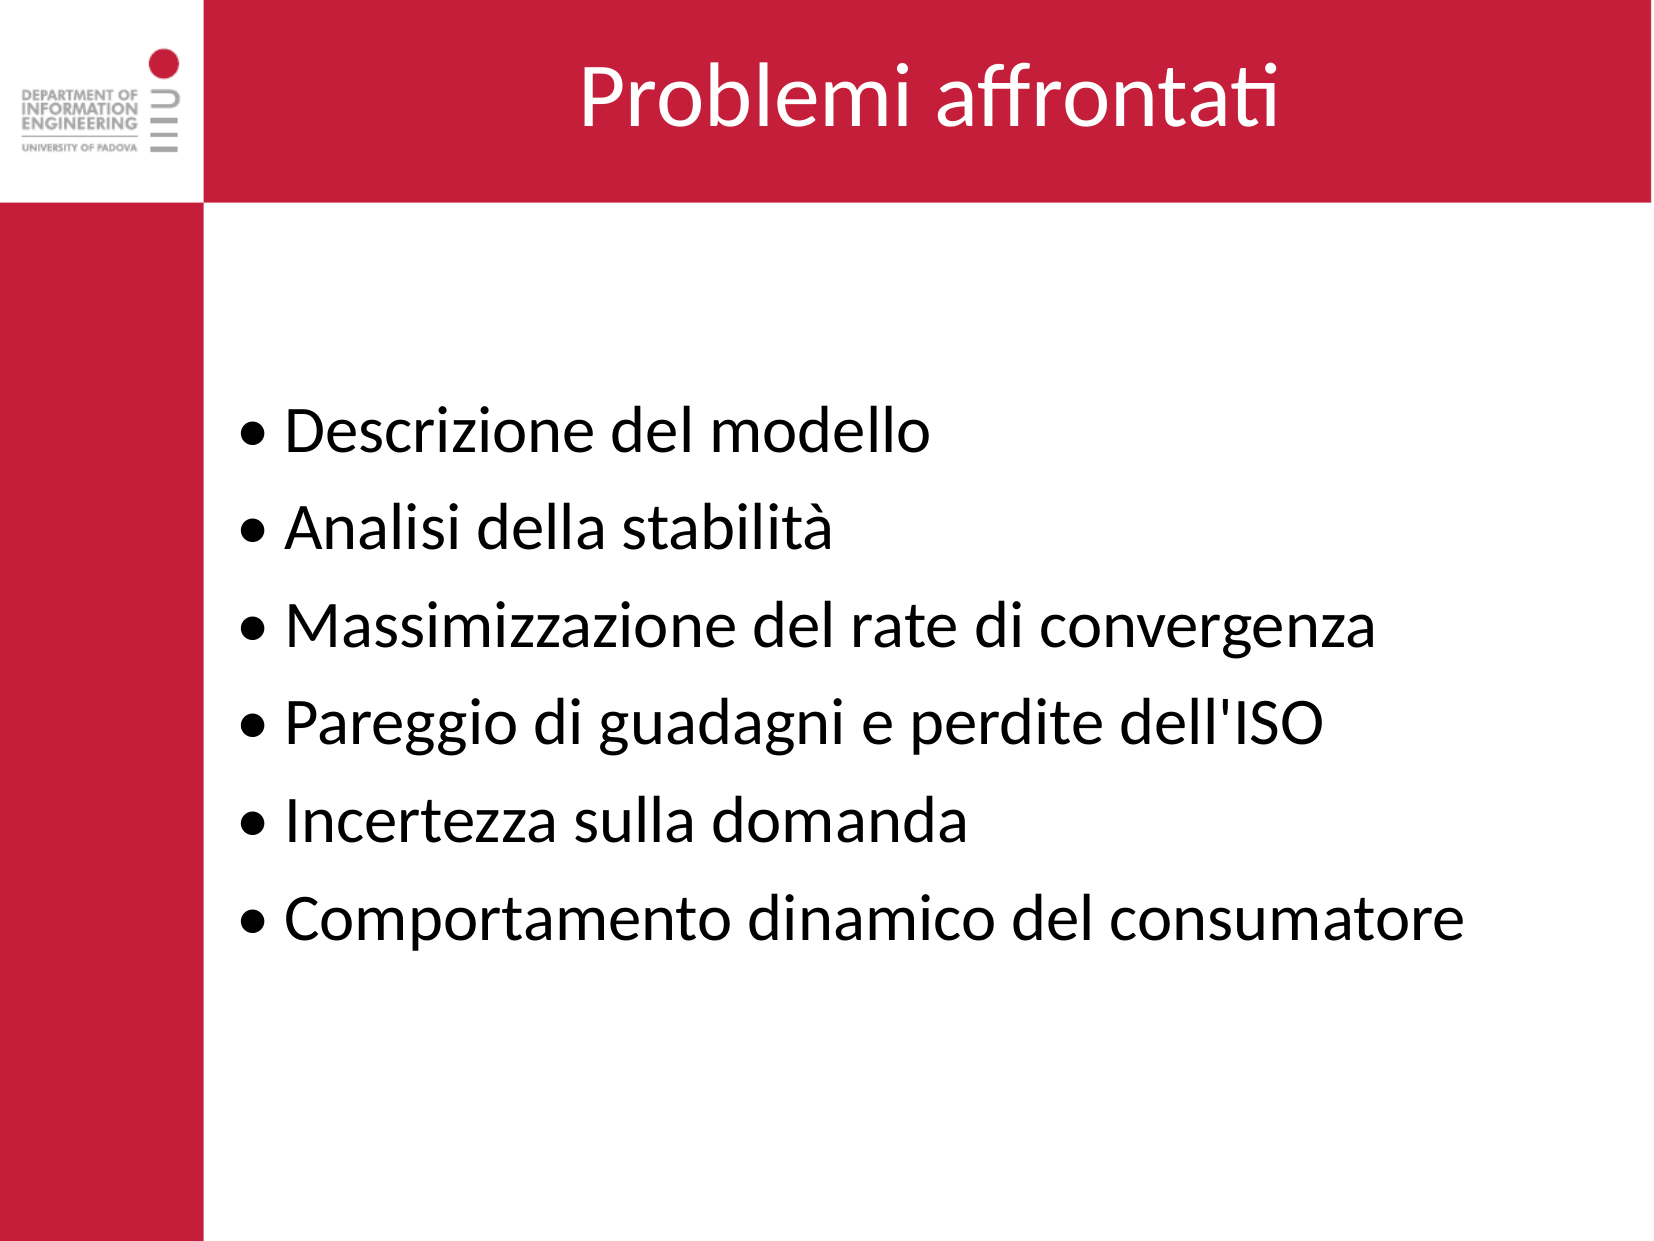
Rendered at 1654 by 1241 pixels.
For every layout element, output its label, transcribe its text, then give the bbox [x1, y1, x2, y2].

subtitle • Descrizione del modello • Analisi della stabilità • Massimizzazione del rate di convergenza • Pareggio di guadagni e perdite dell'ISO • Incertezza sulla domanda • Comportamento dinamico del consumatore [236, 206, 1654, 1241]
picture [0, 0, 236, 1241]
title Problemi affrontati [206, 0, 1654, 207]
